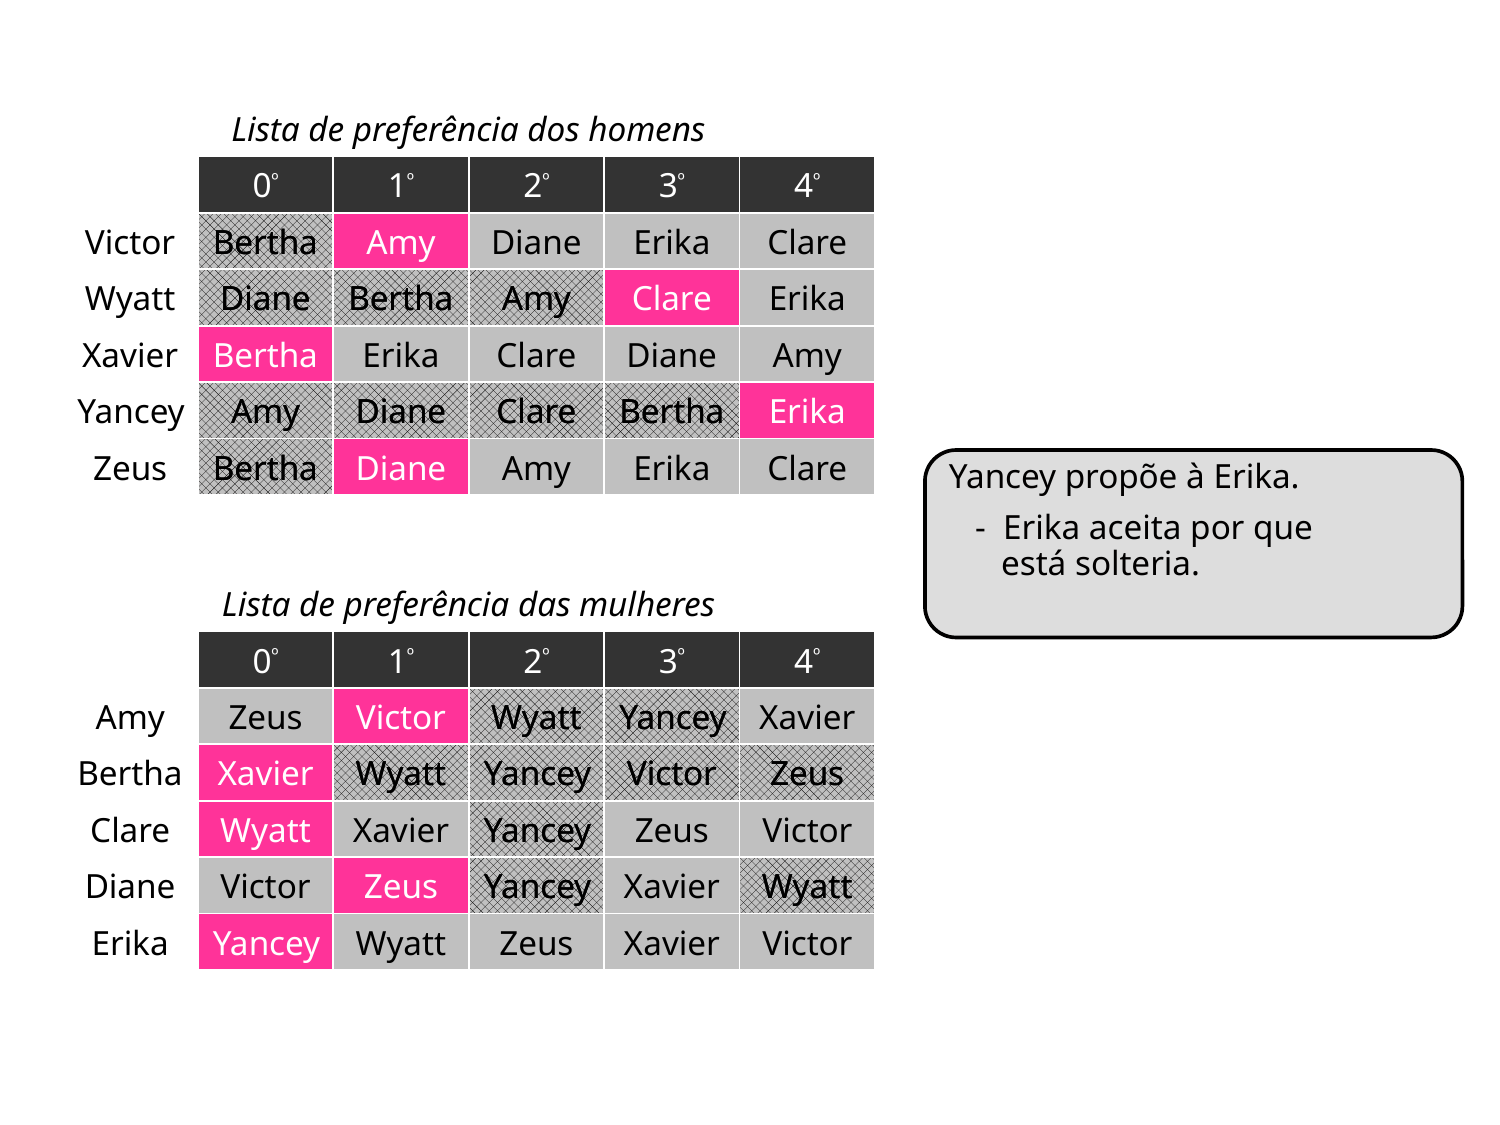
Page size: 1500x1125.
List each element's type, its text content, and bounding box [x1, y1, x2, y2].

text_box Yancey [468, 801, 605, 858]
text_box Zeus [333, 857, 468, 914]
text_box Diane [197, 269, 333, 326]
text_box Amy [197, 382, 333, 438]
text_box Clare [605, 269, 740, 326]
text_box Yancey [197, 913, 334, 970]
text_box Wyatt [468, 687, 605, 744]
text_box Bertha [197, 438, 334, 496]
text_box Zeus [739, 744, 875, 801]
text_box Bertha [604, 382, 740, 439]
text_box Amy [334, 212, 469, 269]
text_box Erika [740, 382, 875, 439]
text_box Wyatt [197, 800, 334, 858]
text_box Wyatt [333, 744, 468, 801]
text_box Diane [334, 439, 469, 496]
text_box Yancey [468, 744, 605, 801]
text_box Clare [468, 382, 604, 439]
text_box Yancey propõe à Erika. - Erika aceita por que está solteria. [924, 450, 1463, 638]
text_box Bertha [197, 326, 334, 382]
text_box Wyatt [739, 857, 875, 914]
text_box Yancey [468, 858, 605, 914]
text_box Xavier [197, 744, 333, 800]
text_box Diane [333, 382, 468, 439]
text_box Bertha [197, 212, 334, 269]
text_box Victor [333, 687, 468, 744]
text_box Bertha [333, 269, 468, 326]
text_box Yancey [605, 687, 740, 745]
text_box Amy [468, 269, 605, 326]
text_box Victor [605, 745, 739, 801]
